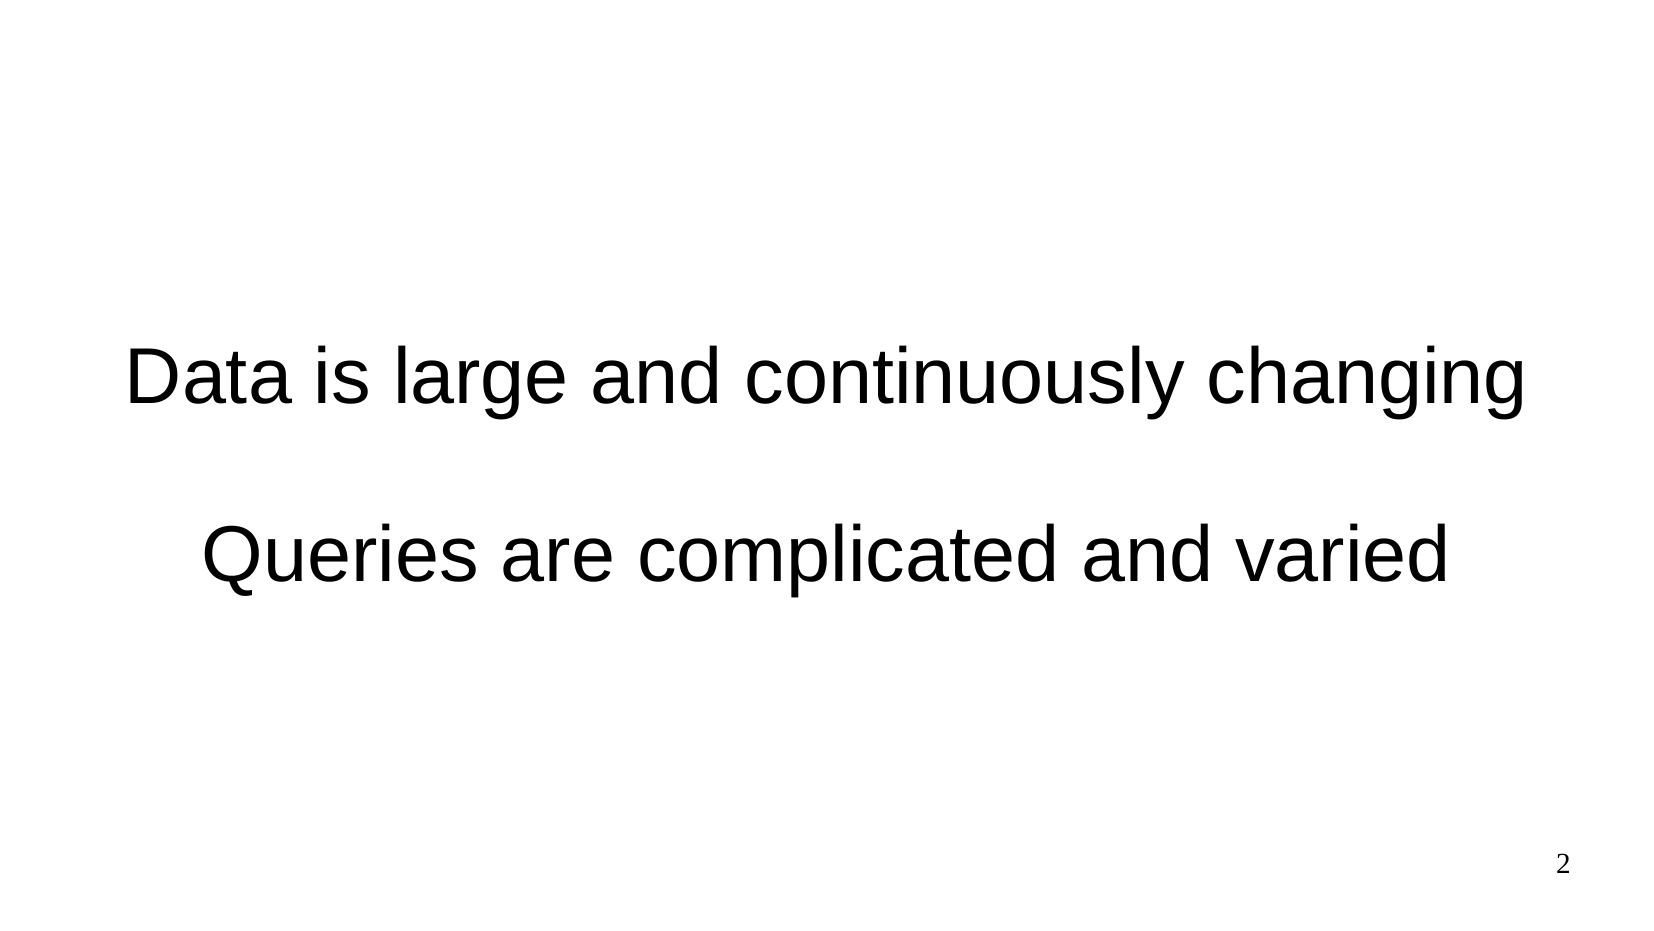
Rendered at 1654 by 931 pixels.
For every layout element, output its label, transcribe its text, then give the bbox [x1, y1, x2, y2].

title Data is large and continuously changing Queries are complicated and varied [82, 332, 1571, 598]
